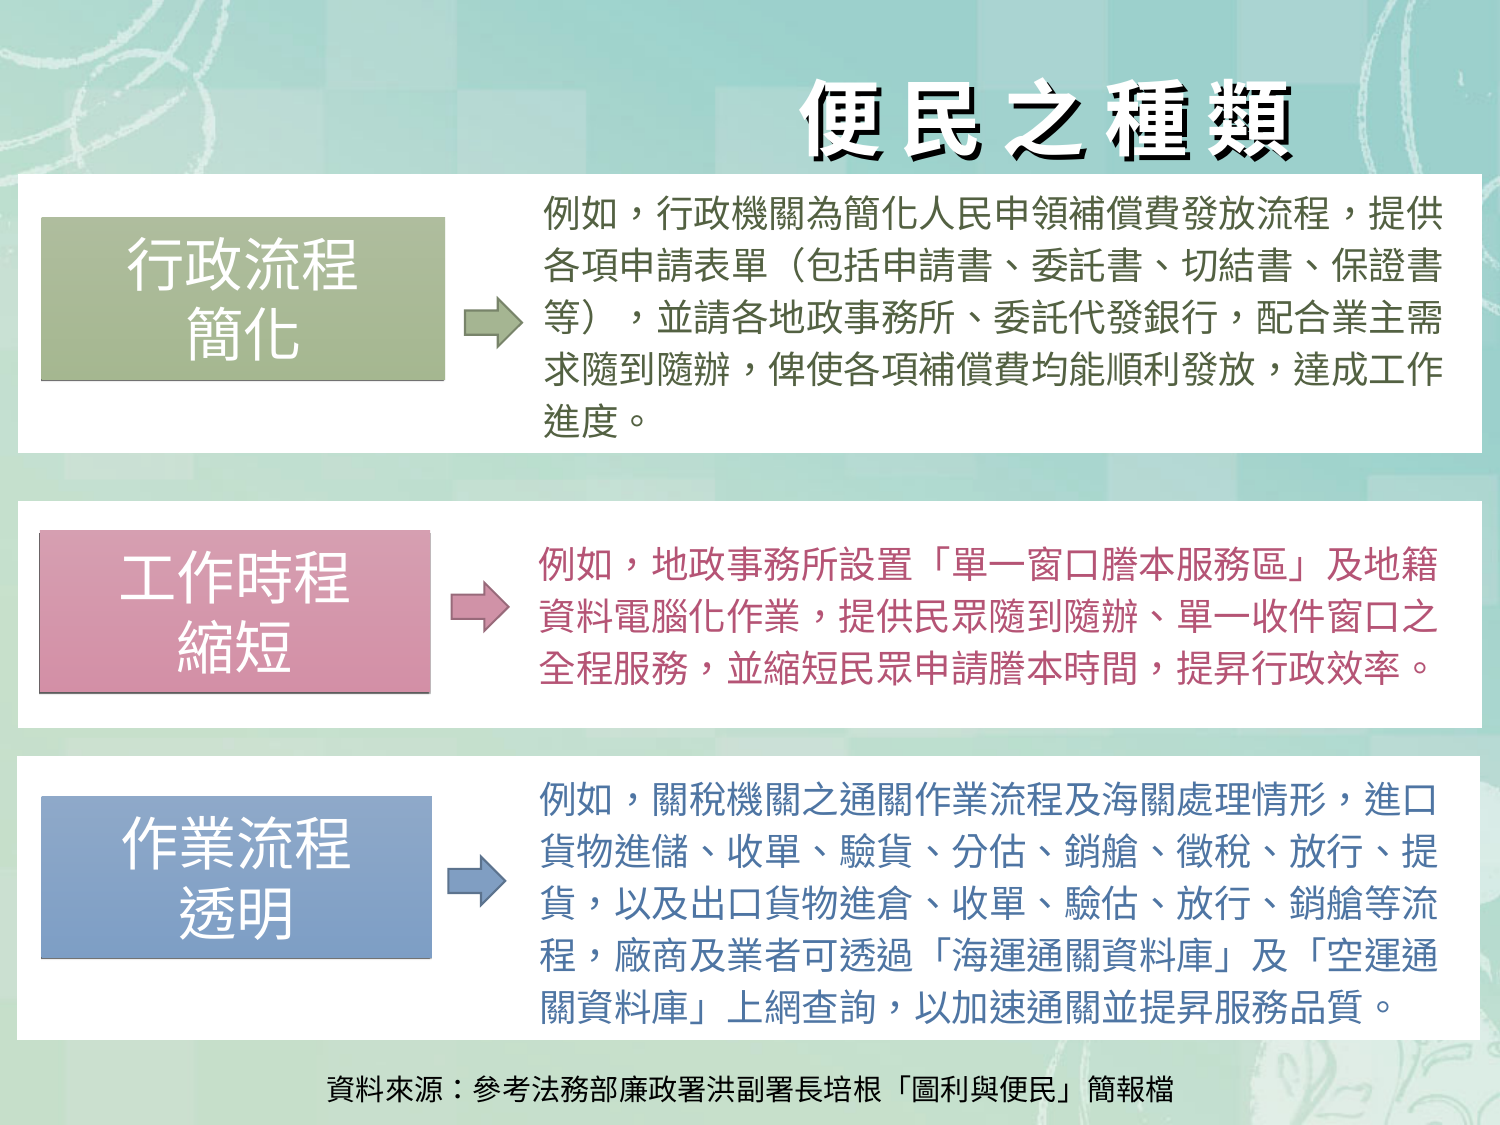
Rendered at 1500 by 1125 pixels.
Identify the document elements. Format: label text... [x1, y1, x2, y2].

text_box 工作時程 縮短 [40, 531, 430, 692]
text_box 便 民 之 種 類 [782, 58, 1318, 175]
text_box [18, 501, 1482, 728]
text_box [18, 174, 782, 453]
text_box 例如，行政機關為簡化人民申領補償費發放流程，提供各項申請表單（包括申請書、委託書、切結書、保證書等），並請各地政事務所、委託代發銀行，配合業主需求隨到隨辦，俾使各項補償費均能順利發放，達成工作進度。 [528, 175, 1496, 454]
text_box 資料來源：參考法務部廉政署洪副署長培根「圖利與便民」簡報檔 [1, 1063, 1500, 1115]
text_box 行政流程 簡化 [42, 218, 445, 379]
text_box 例如，關稅機關之通關作業流程及海關處理情形，進口貨物進儲、收單、驗貨、分估、銷艙、徵稅、放行、提貨，以及出口貨物進倉、收單、驗估、放行、銷艙等流程，廠商及業者可透過「海運通關資料庫」及「空運通關資料庫」上網查詢，以加速通關並提昇服務品質。 [524, 761, 1491, 1040]
text_box 例如，地政事務所設置「單一窗口謄本服務區」及地籍資料電腦化作業，提供民眾隨到隨辦、單一收件窗口之全程服務，並縮短民眾申請謄本時間，提昇行政效率。 [523, 526, 1491, 699]
text_box 作業流程 透明 [42, 797, 432, 958]
text_box [17, 756, 1480, 1040]
